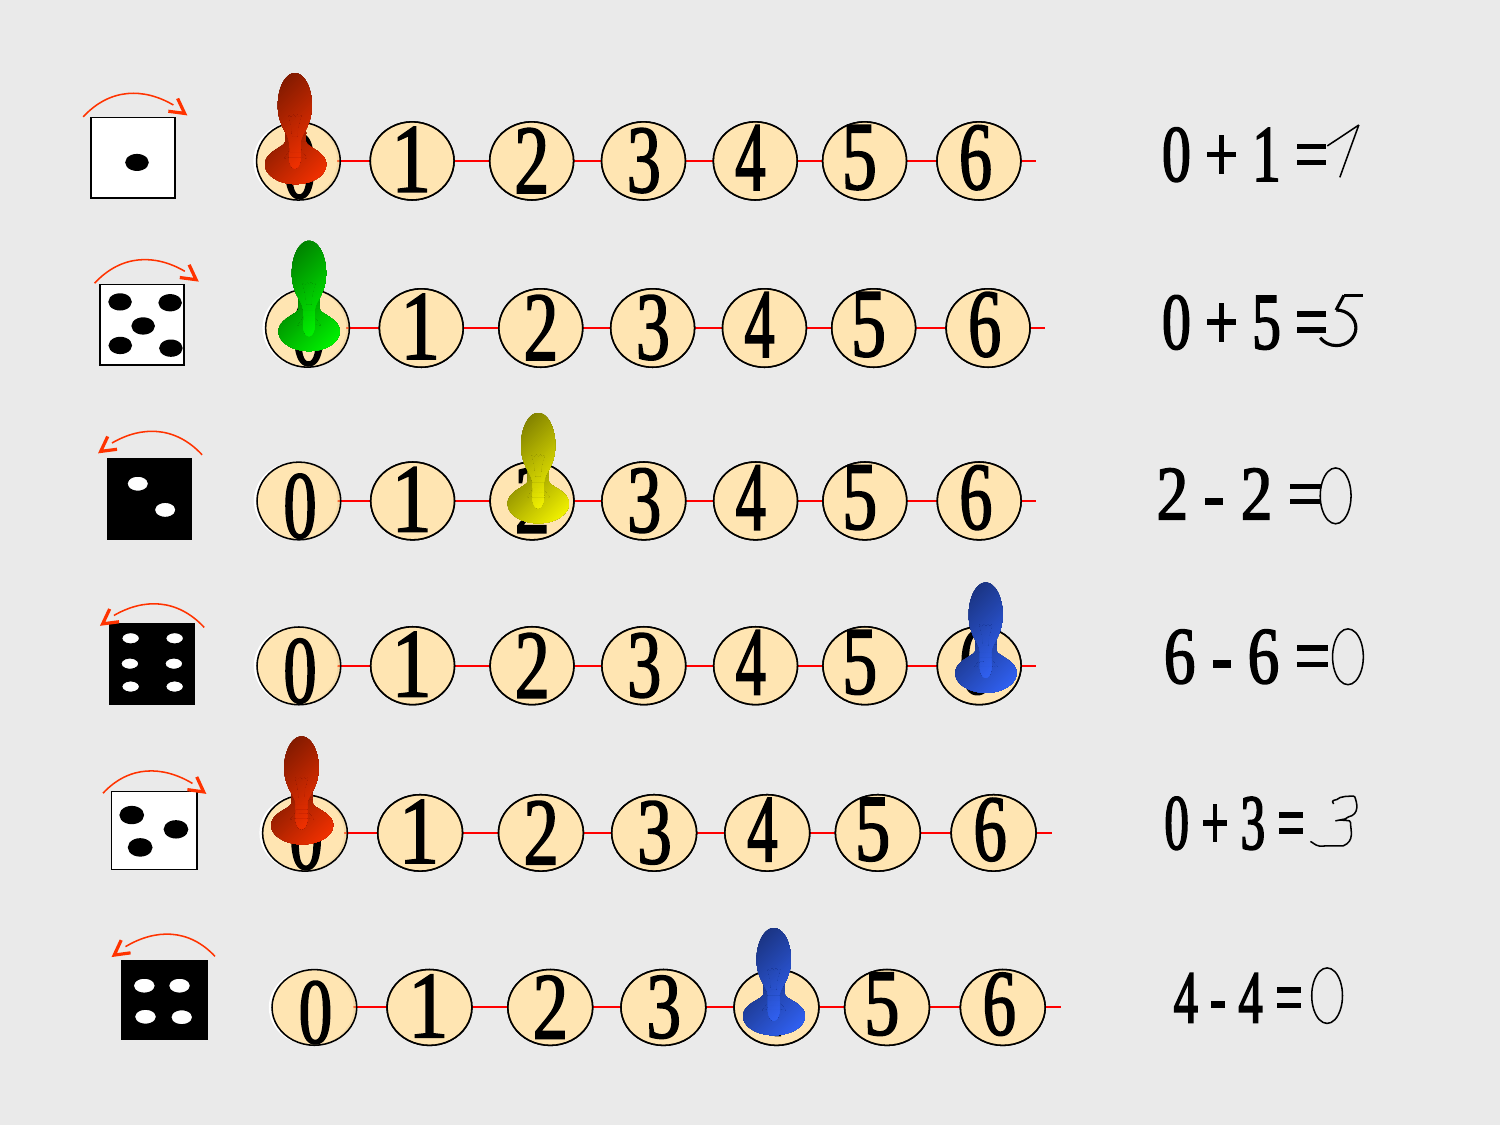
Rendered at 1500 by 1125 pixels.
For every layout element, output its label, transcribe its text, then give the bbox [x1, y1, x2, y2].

text_box 6 - 6 = [1166, 629, 1194, 684]
text_box 0 [286, 638, 315, 704]
text_box 6 [985, 972, 1014, 1036]
text_box 1 [398, 631, 427, 697]
text_box 2 - 2 = [1243, 468, 1269, 520]
text_box [387, 969, 472, 1046]
text_box 4 [736, 125, 765, 191]
text_box [253, 461, 341, 540]
text_box [835, 794, 921, 872]
text_box [262, 240, 350, 368]
text_box 0 [292, 841, 321, 870]
text_box 3 [649, 975, 679, 1039]
text_box [946, 288, 1031, 368]
text_box [498, 288, 583, 368]
text_box 2 [517, 633, 546, 698]
text_box [268, 969, 357, 1046]
text_box [822, 121, 907, 201]
text_box 2 [517, 128, 546, 194]
text_box [253, 626, 341, 705]
text_box [937, 461, 1022, 540]
text_box [259, 736, 348, 872]
text_box 1 [406, 799, 435, 864]
text_box 0 [306, 136, 312, 146]
text_box [489, 121, 574, 201]
text_box 1 [398, 126, 427, 192]
text_box 6 - 6 = [1298, 662, 1328, 667]
text_box [379, 288, 464, 368]
text_box 5 [855, 292, 884, 358]
text_box [601, 121, 686, 201]
text_box 0 + 3 = [1166, 796, 1188, 850]
text_box 6 - 6 = [1250, 629, 1278, 684]
text_box 3 [630, 128, 659, 194]
text_box 5 [846, 465, 875, 530]
text_box [844, 969, 930, 1046]
text_box 4 - 4 = [1174, 973, 1198, 1023]
text_box 0 [286, 473, 315, 539]
text_box 0 + 5 = [1255, 295, 1279, 350]
text_box [822, 461, 907, 540]
text_box 2 [535, 975, 565, 1039]
text_box 3 [630, 633, 659, 698]
text_box [951, 794, 1037, 872]
text_box 6 - 6 = [1298, 646, 1328, 651]
text_box [722, 288, 807, 368]
text_box 6 [968, 690, 984, 695]
text_box 0 + 1 = [1164, 127, 1189, 182]
text_box [507, 969, 593, 1046]
text_box 2 - 2 = [1291, 499, 1319, 504]
text_box 0 + 3 = [1243, 797, 1264, 850]
text_box 5 [846, 125, 875, 191]
text_box 5 [859, 798, 888, 862]
text_box 0 + 3 = [1203, 804, 1227, 842]
text_box 3 [640, 801, 670, 865]
text_box [822, 626, 907, 705]
text_box 6 [971, 292, 1000, 358]
text_box 2 [519, 468, 527, 483]
text_box 3 [630, 468, 659, 533]
text_box 0 + 1 = [1257, 127, 1278, 182]
text_box [937, 582, 1022, 705]
text_box 2 - 2 = [1291, 484, 1320, 489]
text_box [110, 623, 195, 704]
text_box [724, 794, 810, 872]
text_box 6 [962, 632, 973, 660]
text_box [601, 461, 686, 540]
text_box 0 + 5 = [1164, 295, 1189, 350]
text_box 4 [736, 465, 765, 530]
text_box [121, 960, 207, 1039]
text_box 6 [962, 465, 991, 530]
text_box [713, 121, 798, 201]
text_box 6 [961, 125, 991, 191]
text_box 2 [526, 801, 555, 865]
text_box [490, 413, 574, 540]
text_box [377, 794, 463, 872]
text_box [107, 458, 192, 540]
text_box 5 [868, 972, 897, 1036]
text_box [610, 288, 695, 368]
text_box [831, 288, 916, 368]
text_box 6 [976, 798, 1005, 862]
text_box [370, 121, 455, 201]
text_box 3 [639, 295, 668, 361]
text_box [960, 969, 1046, 1046]
text_box 4 [748, 798, 777, 862]
text_box 2 - 2 = [1159, 468, 1185, 520]
text_box 0 [301, 981, 330, 1044]
text_box [490, 626, 574, 705]
text_box [99, 284, 185, 365]
text_box 2 [526, 295, 555, 361]
text_box 0 + 1 = [1208, 135, 1235, 174]
text_box 1 [398, 467, 427, 532]
text_box 5 [846, 630, 875, 695]
text_box 1 [415, 974, 444, 1038]
text_box [611, 794, 697, 872]
text_box [936, 121, 1021, 201]
text_box 4 [745, 292, 774, 358]
text_box [734, 928, 819, 1046]
text_box [713, 626, 798, 705]
text_box 0 [295, 350, 322, 366]
text_box 0 + 5 = [1208, 303, 1235, 341]
text_box [498, 794, 584, 872]
text_box [620, 969, 706, 1046]
text_box 1 [407, 293, 436, 359]
text_box 4 [736, 630, 765, 695]
text_box [90, 117, 175, 199]
text_box [370, 626, 455, 705]
text_box 4 - 4 = [1239, 973, 1262, 1023]
text_box 2 [517, 521, 546, 533]
text_box [111, 791, 197, 870]
text_box [370, 461, 455, 540]
text_box [601, 626, 686, 705]
text_box [713, 461, 798, 540]
text_box [253, 73, 341, 201]
text_box 0 + 5 = [1298, 311, 1325, 317]
text_box 0 [287, 182, 313, 199]
